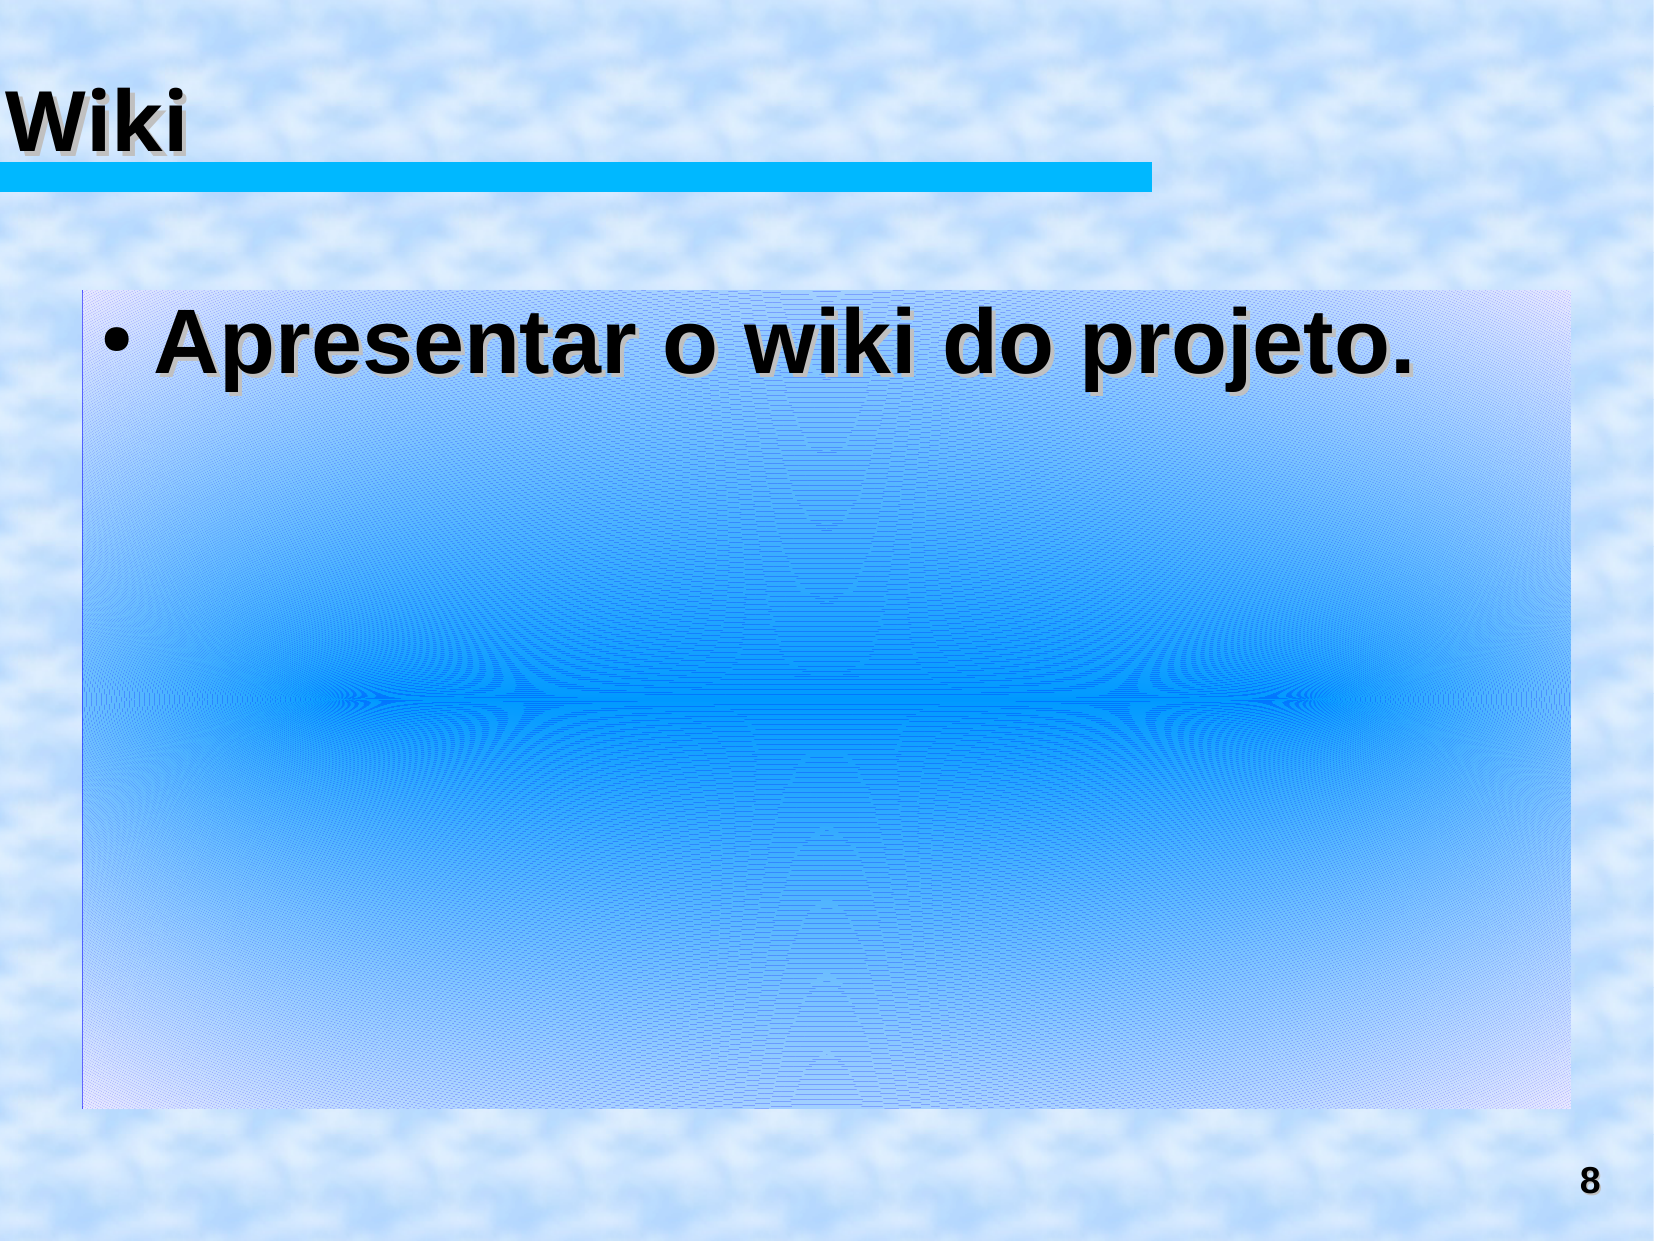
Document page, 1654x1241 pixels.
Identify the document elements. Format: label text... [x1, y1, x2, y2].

picture [0, 0, 1654, 1241]
list Apresentar o wiki do projeto. [82, 290, 1571, 1109]
text_box <número> [1564, 1152, 1625, 1211]
title Wiki [5, 5, 1548, 233]
